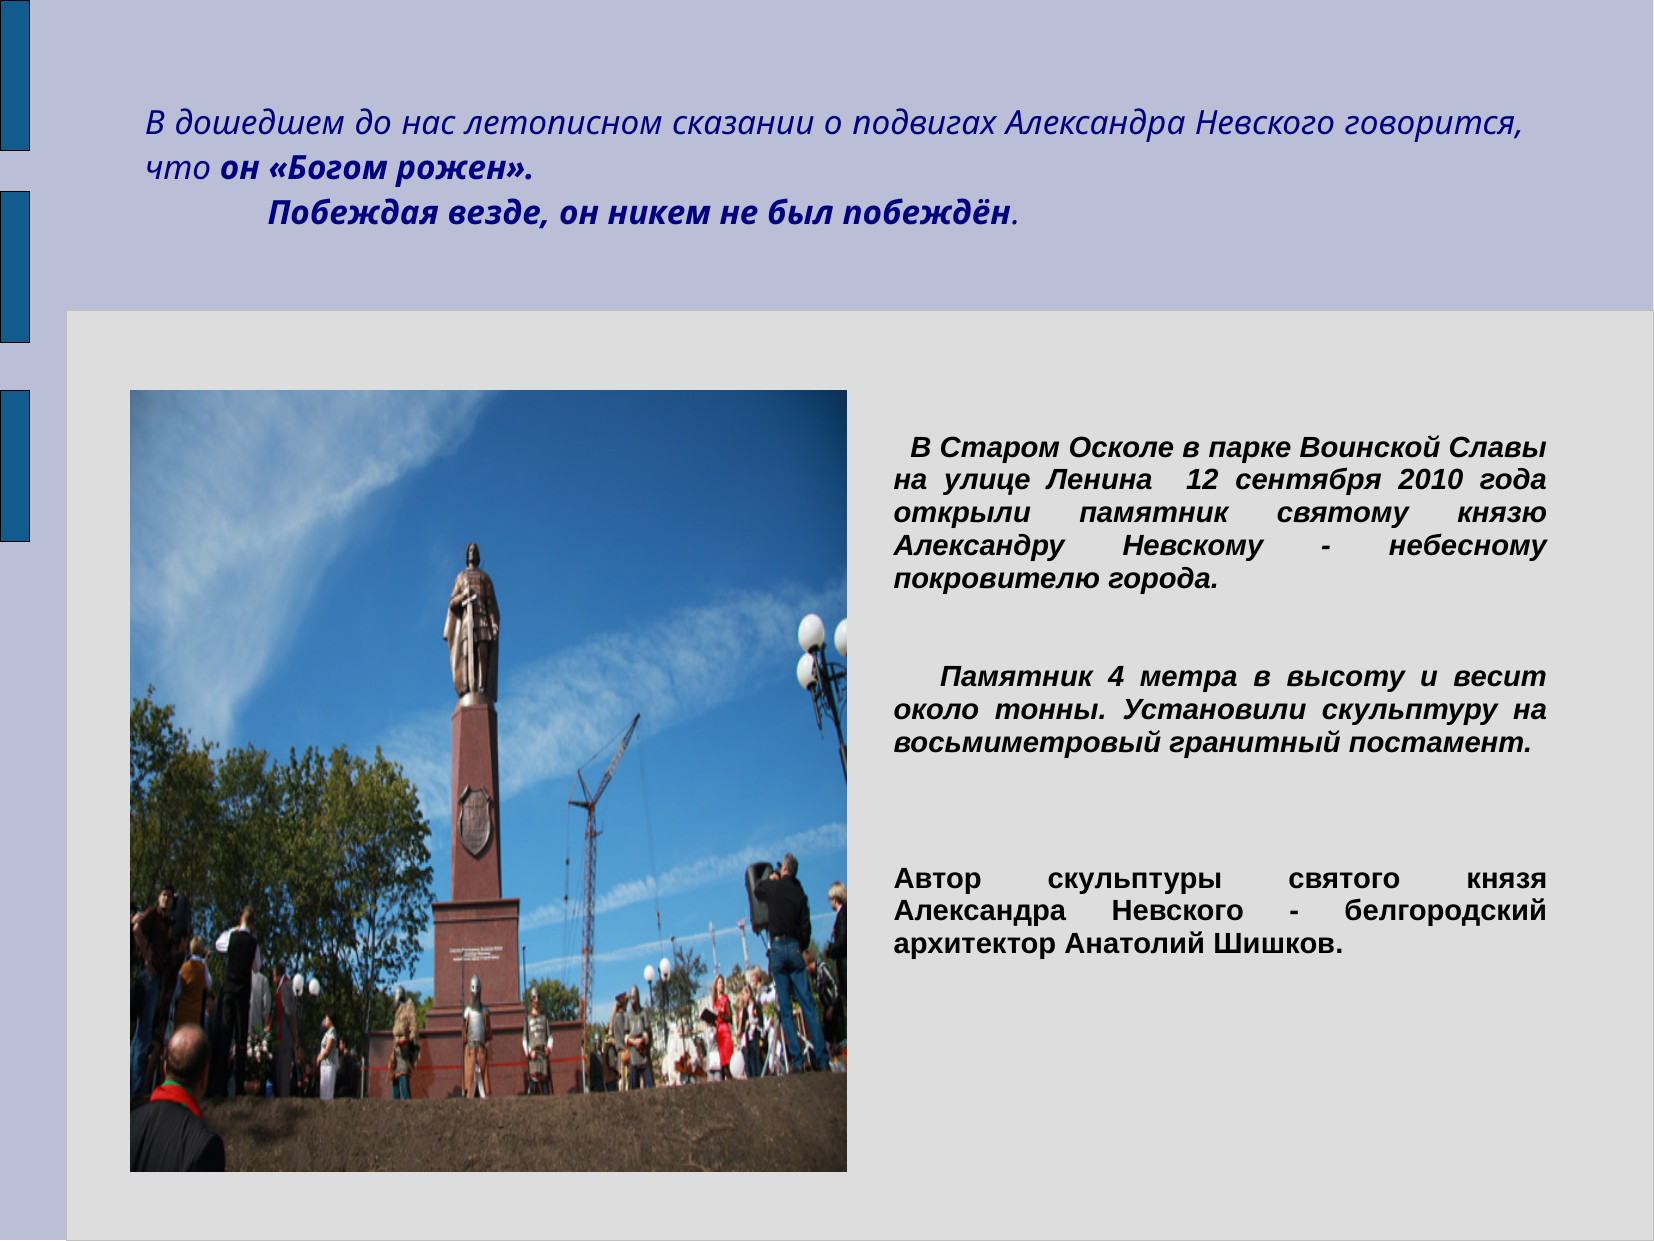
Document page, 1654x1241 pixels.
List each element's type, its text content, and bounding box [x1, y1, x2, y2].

text_box В Старом Осколе в парке Воинской Славы на улице Ленина 12 сентября 2010 года открыли памятник святому князю Александру Невскому - небесному покровителю города. Памятник 4 метра в высоту и весит около тонны. Установили скульптуру на восьмиметровый гранитный постамент. Автор скульптуры святого князя Александра Невского - белгородский архитектор Анатолий Шишков. [878, 423, 1563, 1064]
picture [130, 390, 847, 1172]
text_box В дошедшем до нас летописном сказании о подвигах Александра Невского говорится, что он «Богом рожен». Побеждая везде, он никем не был побеждён. [130, 91, 1563, 241]
